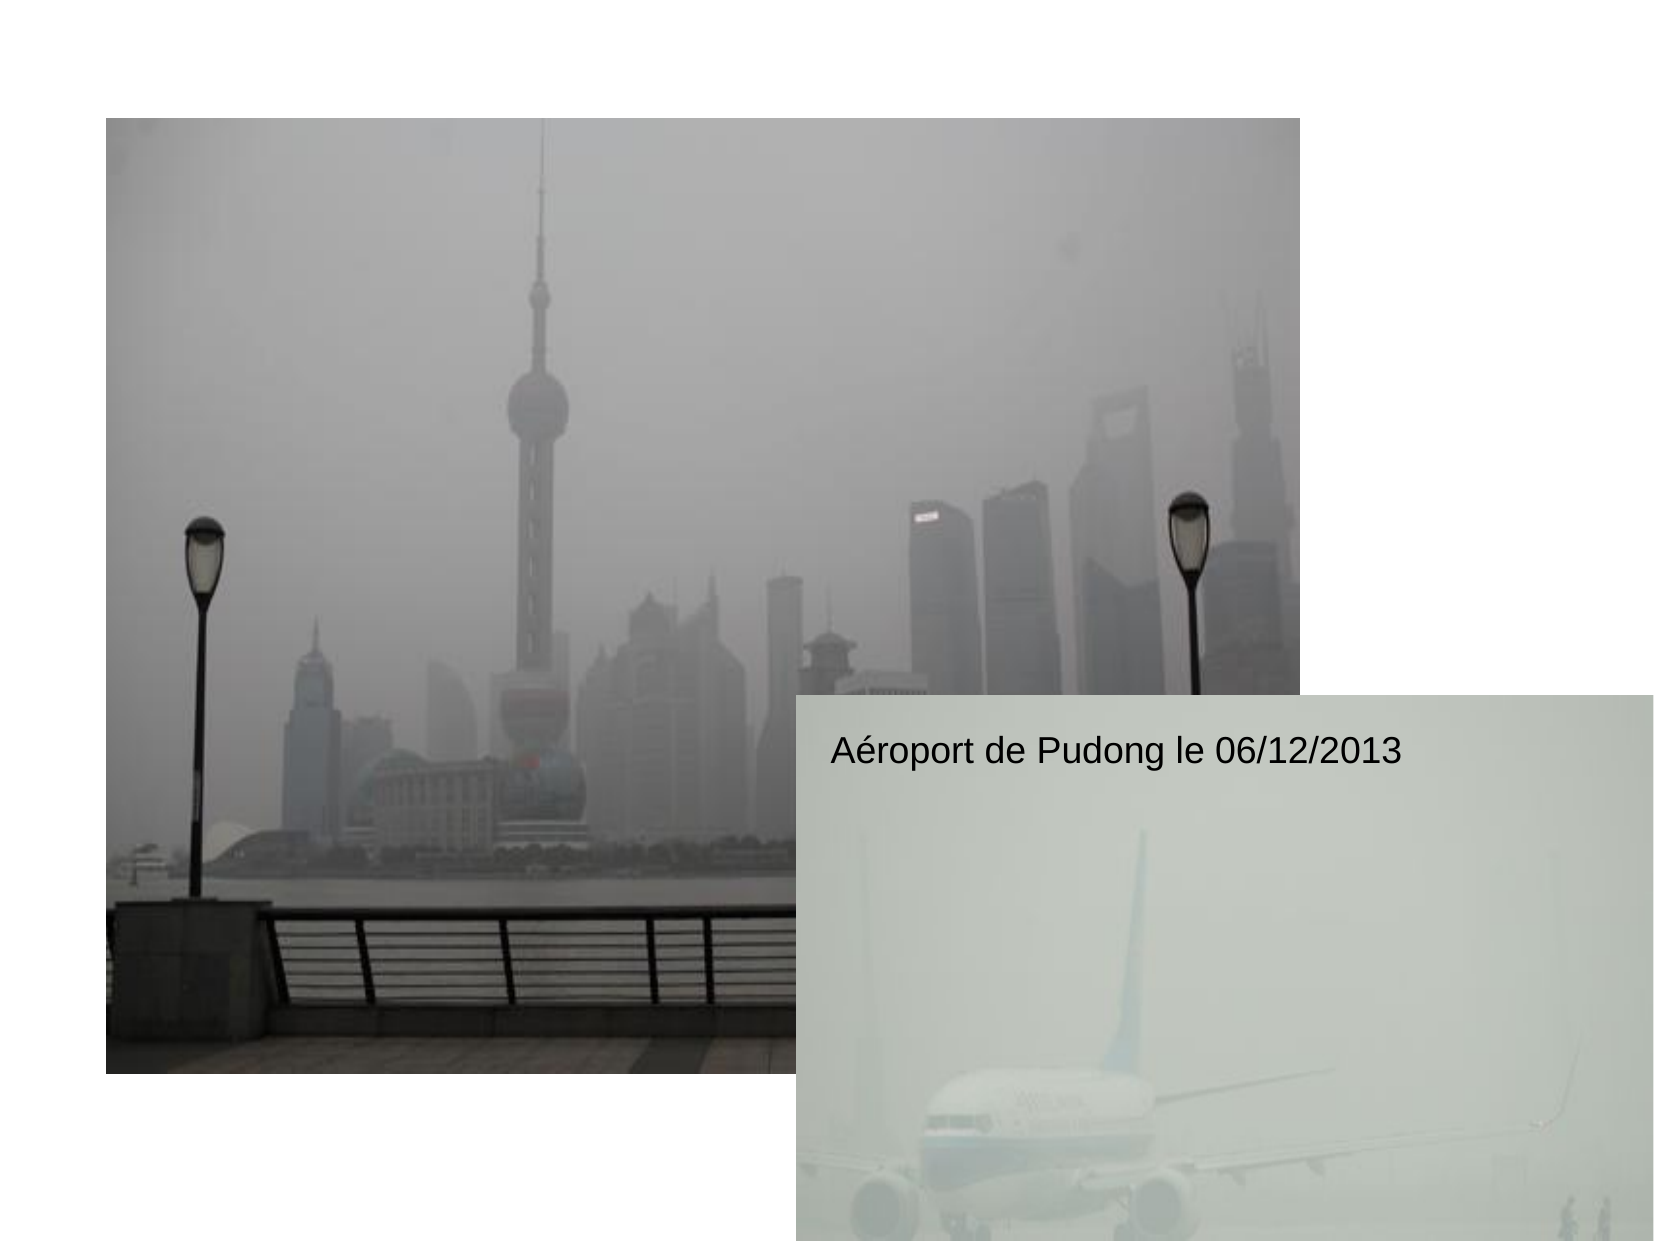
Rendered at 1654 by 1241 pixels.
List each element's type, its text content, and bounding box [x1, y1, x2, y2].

picture [106, 118, 1654, 1241]
text_box Aéroport de Pudong le 06/12/2013 [815, 722, 1418, 780]
